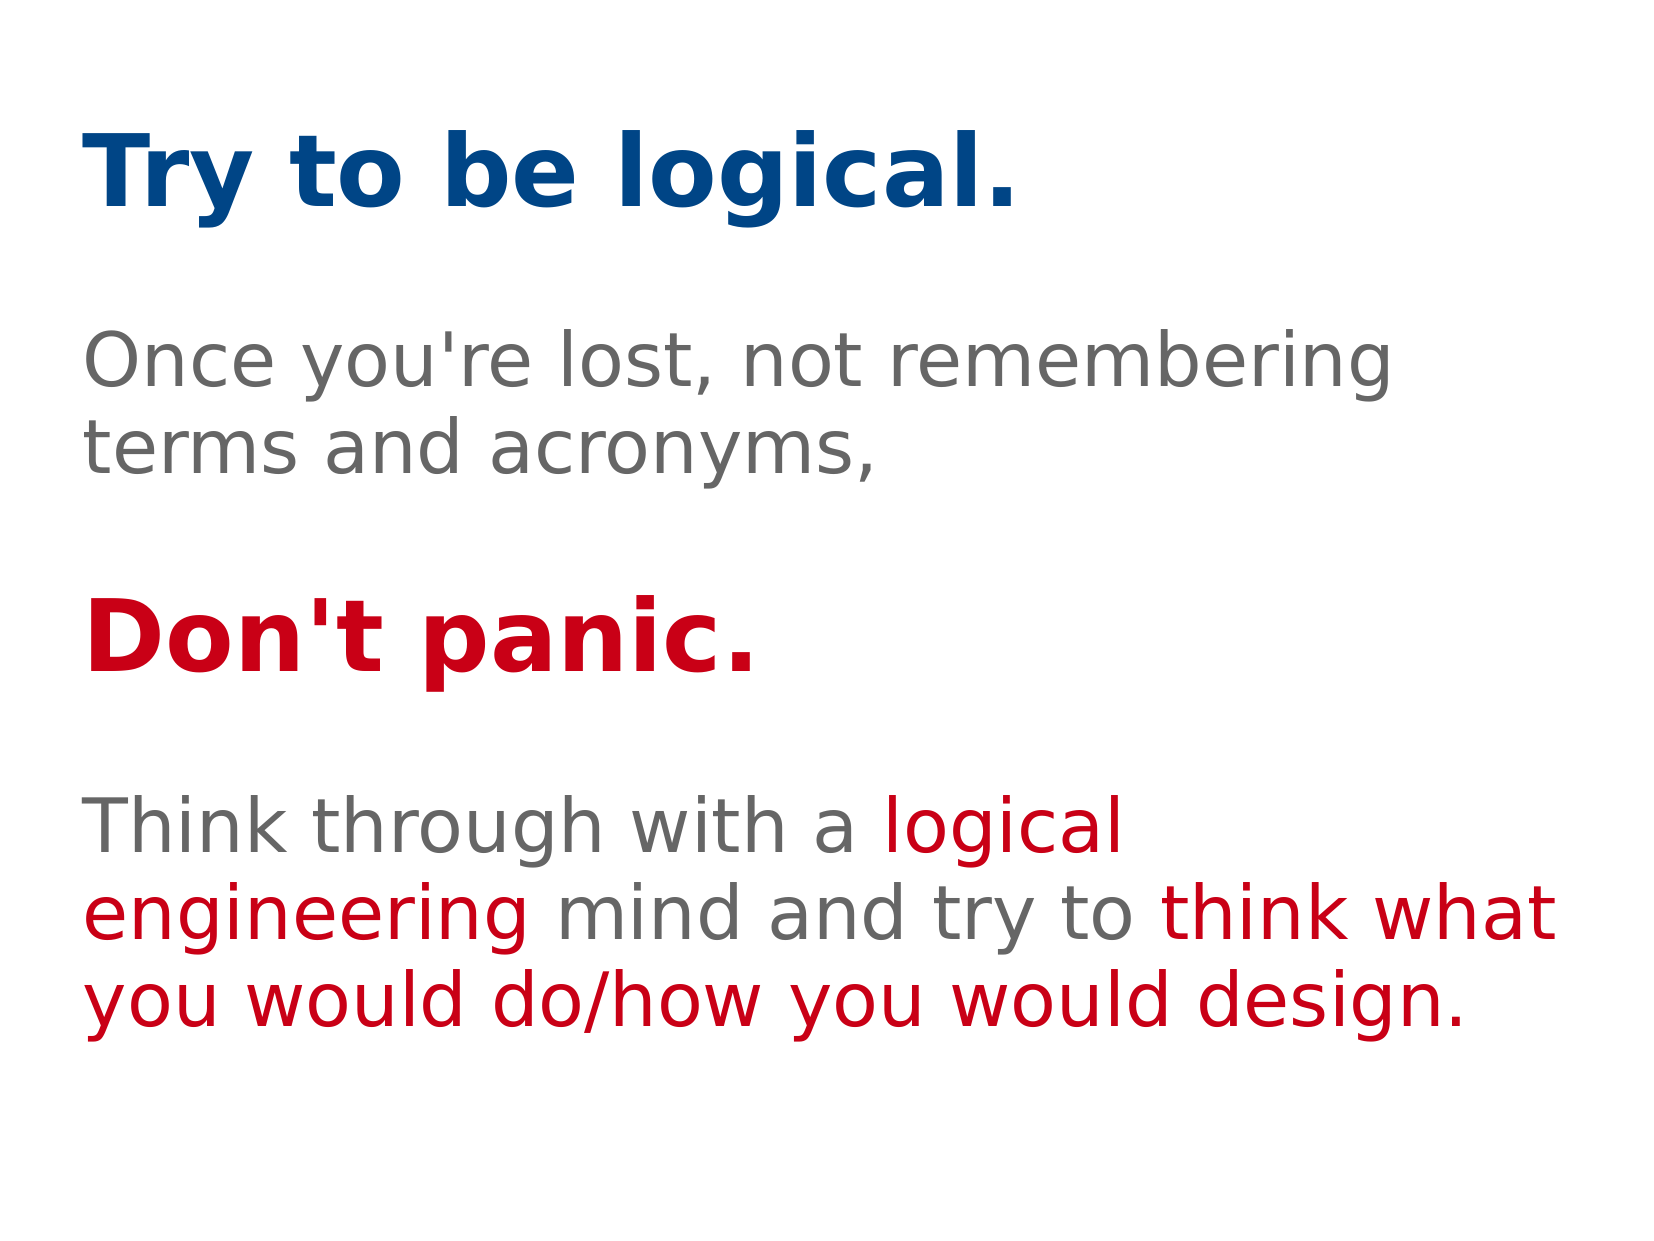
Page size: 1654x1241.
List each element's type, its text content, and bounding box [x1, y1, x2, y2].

text_box Try to be logical. Once you're lost, not remembering terms and acronyms, Don't panic. Think through with a logical engineering mind and try to think what you would do/how you would design. [82, 56, 1571, 1102]
